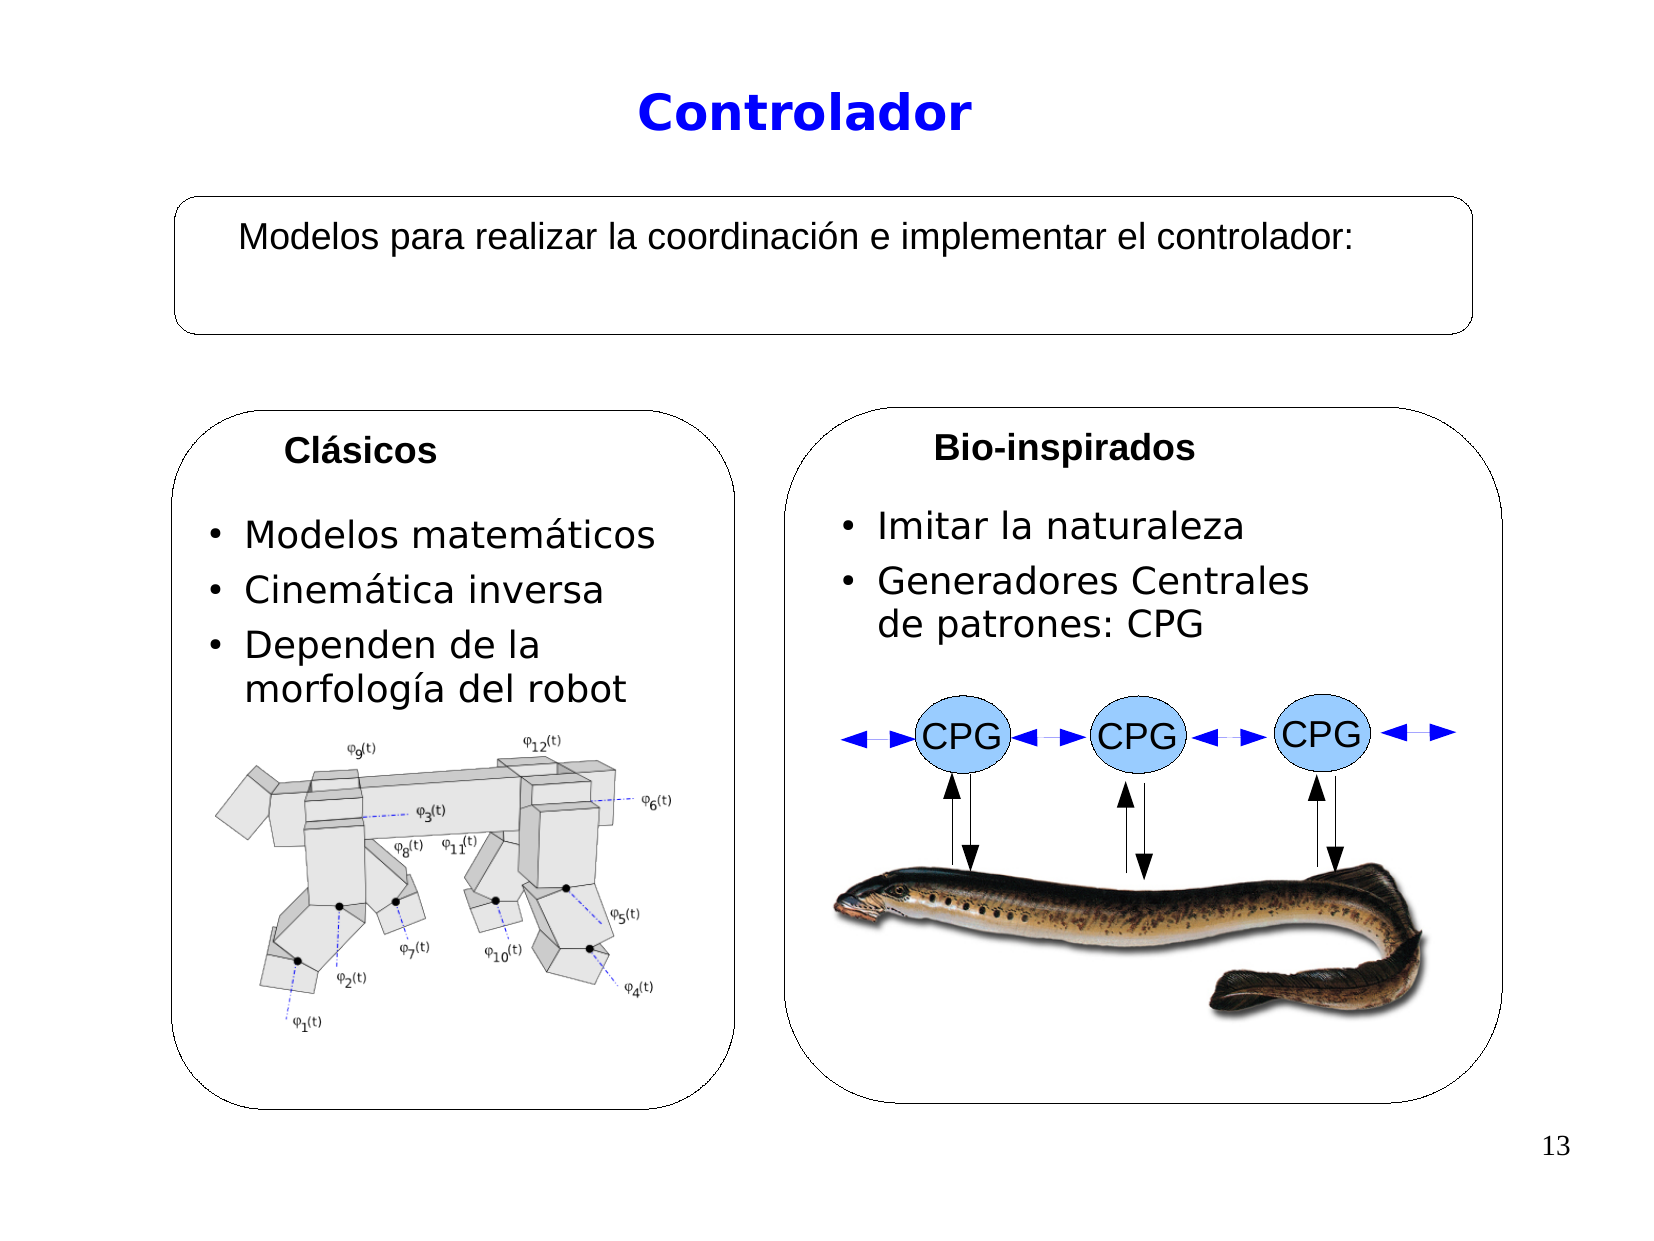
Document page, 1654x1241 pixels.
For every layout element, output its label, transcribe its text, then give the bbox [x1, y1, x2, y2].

text_box [1108, 765, 1169, 774]
text_box [1104, 695, 1172, 707]
text_box [929, 695, 997, 707]
text_box Modelos para realizar la coordinación e implementar el controlador: [223, 208, 1459, 266]
text_box Modelos matemáticos Cinemática inversa Dependen de la morfología del robot [158, 506, 707, 719]
picture [215, 735, 671, 1032]
text_box [1288, 694, 1357, 706]
picture [789, 808, 1471, 1077]
text_box CPG [1266, 706, 1378, 763]
text_box CPG [906, 707, 1018, 765]
text_box [1292, 763, 1353, 772]
text_box Clásicos [268, 422, 453, 479]
text_box Controlador [622, 76, 988, 150]
text_box Bio-inspirados [918, 419, 1212, 476]
text_box CPG [1082, 707, 1194, 765]
text_box [933, 765, 993, 774]
text_box Imitar la naturaleza Generadores Centrales de patrones: CPG [791, 497, 1340, 655]
